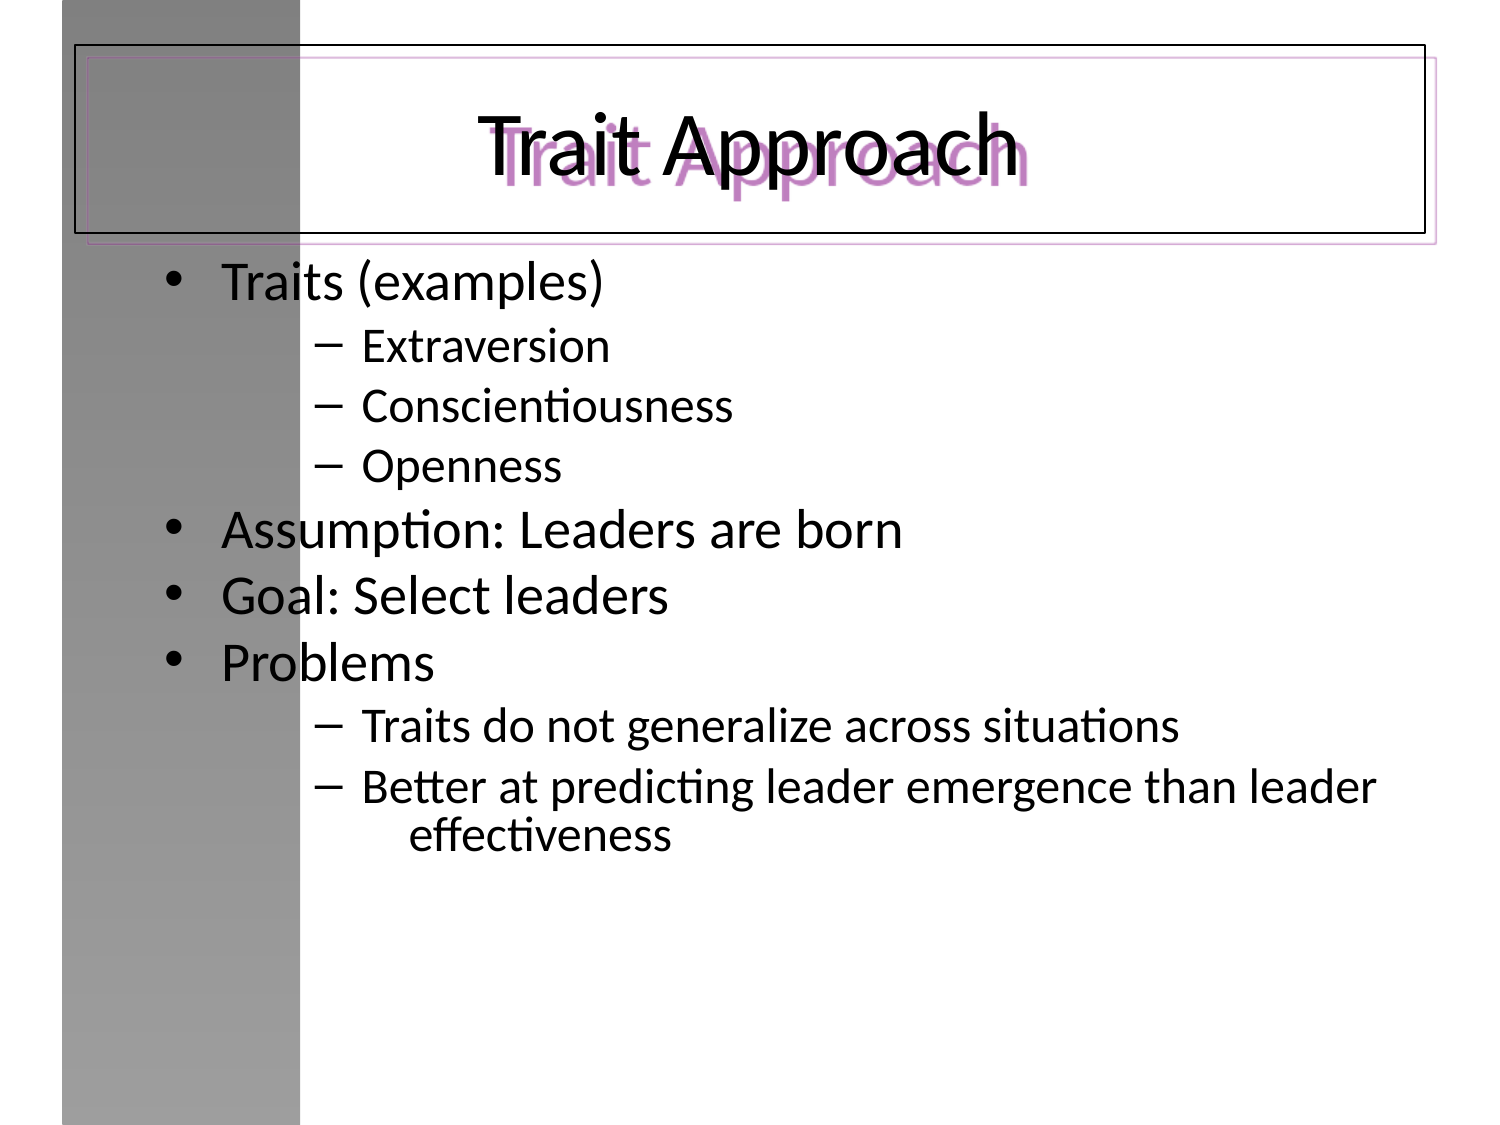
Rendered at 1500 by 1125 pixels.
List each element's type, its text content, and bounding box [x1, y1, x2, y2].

title Trait Approach [75, 45, 1426, 233]
list Traits (examples) Extraversion Conscientiousness Openness Assumption: Leaders are born Goal: Select leaders Problems Traits do not generalize across situations Better at predicting leader emergence than leader effectiveness [150, 249, 1500, 925]
